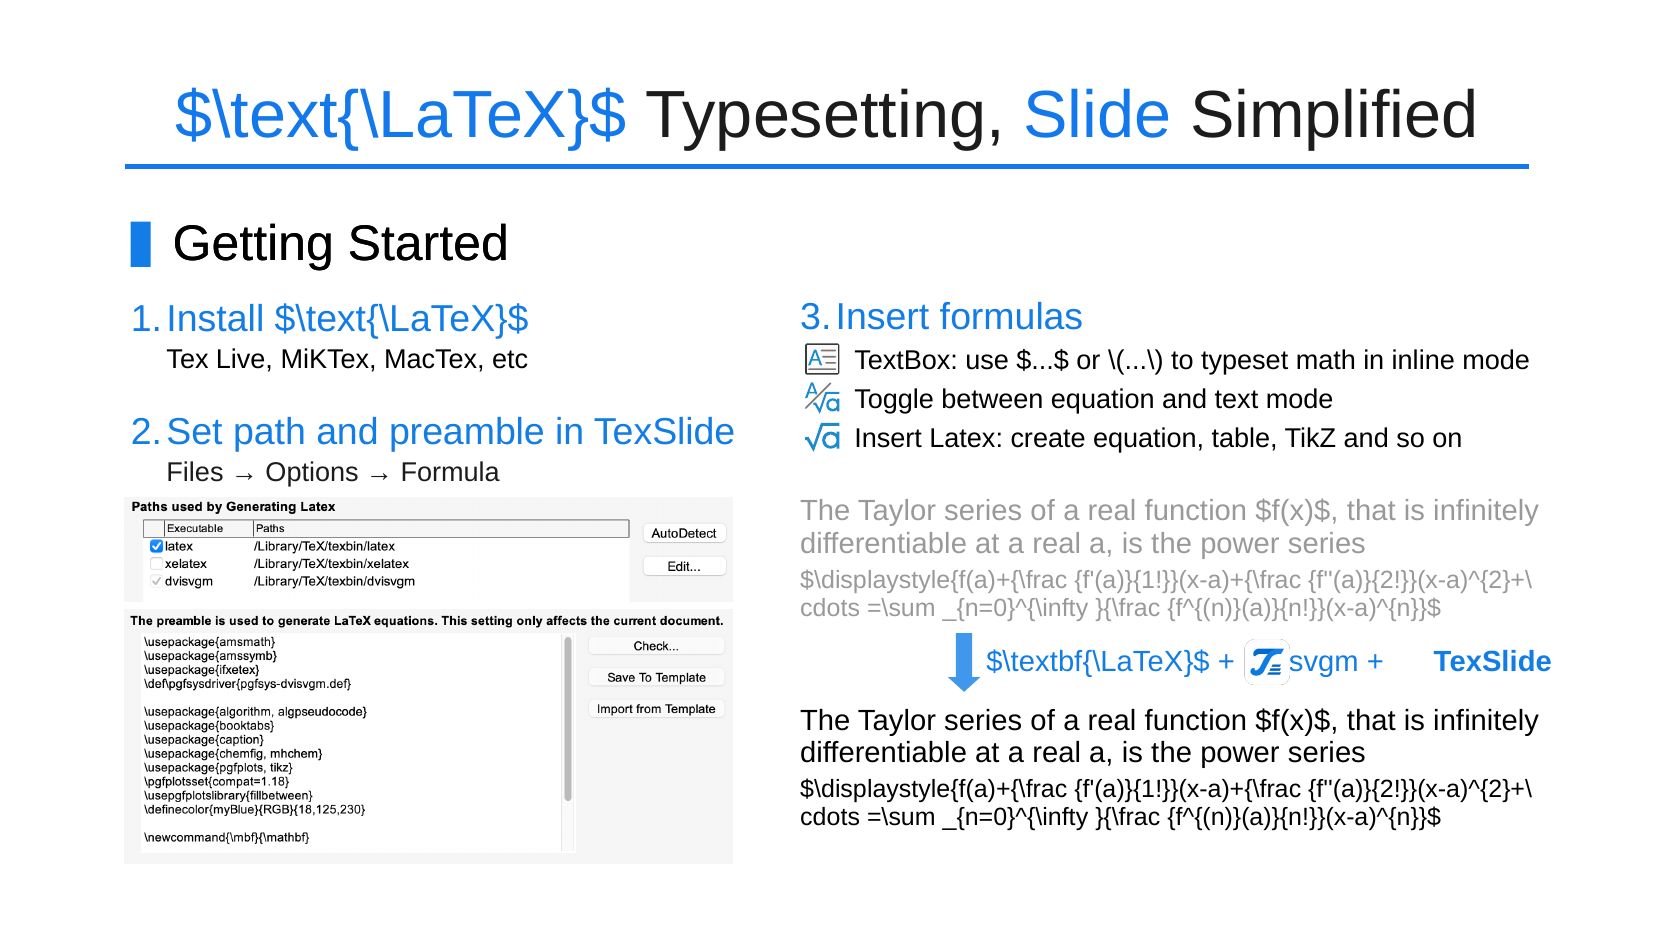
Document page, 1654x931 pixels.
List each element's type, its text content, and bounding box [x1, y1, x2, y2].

text_box Insert formulas [794, 284, 1508, 343]
picture [1244, 639, 1290, 686]
title $\text{\LaTeX}$ Typesetting, Slide Simplified [82, 36, 1571, 193]
text_box Getting Started [124, 210, 730, 286]
text_box $\textbf{\LaTeX}$ + dvisvgm + TexSlide [1290, 640, 1575, 683]
text_box Install $\text{\LaTeX}$ Tex Live, MiKTex, MacTex, etc Set path and preamble in TexSlide Files → Options → Formula [124, 286, 818, 493]
text_box [947, 633, 980, 692]
text_box The Taylor series of a real function $f(x)$, that is infinitely differentiable at a real a, is the power series $\displaystyle{f(a)+{\frac {f'(a)}{1!}}(x-a)+{\frac {f''(a)}{2!}}(x-a)^{2}+\cdots =\sum _{n=0}^{\infty }{\frac {f^{(n)}(a)}{n!}}(x-a)^{n}}$ [794, 698, 1564, 859]
text_box TextBox: use $...$ or \(...\) to typeset math in inline mode Toggle between equation and text mode Insert Latex: create equation, table, TikZ and so on [848, 330, 1539, 498]
picture [124, 609, 733, 864]
picture [802, 339, 842, 457]
picture [124, 497, 733, 602]
text_box $\textbf{\LaTeX}$ + dvisvgm + TexSlide [980, 640, 1244, 683]
text_box The Taylor series of a real function $f(x)$, that is infinitely differentiable at a real a, is the power series $\displaystyle{f(a)+{\frac {f'(a)}{1!}}(x-a)+{\frac {f''(a)}{2!}}(x-a)^{2}+\cdots =\sum _{n=0}^{\infty }{\frac {f^{(n)}(a)}{n!}}(x-a)^{n}}$ [794, 489, 1564, 650]
